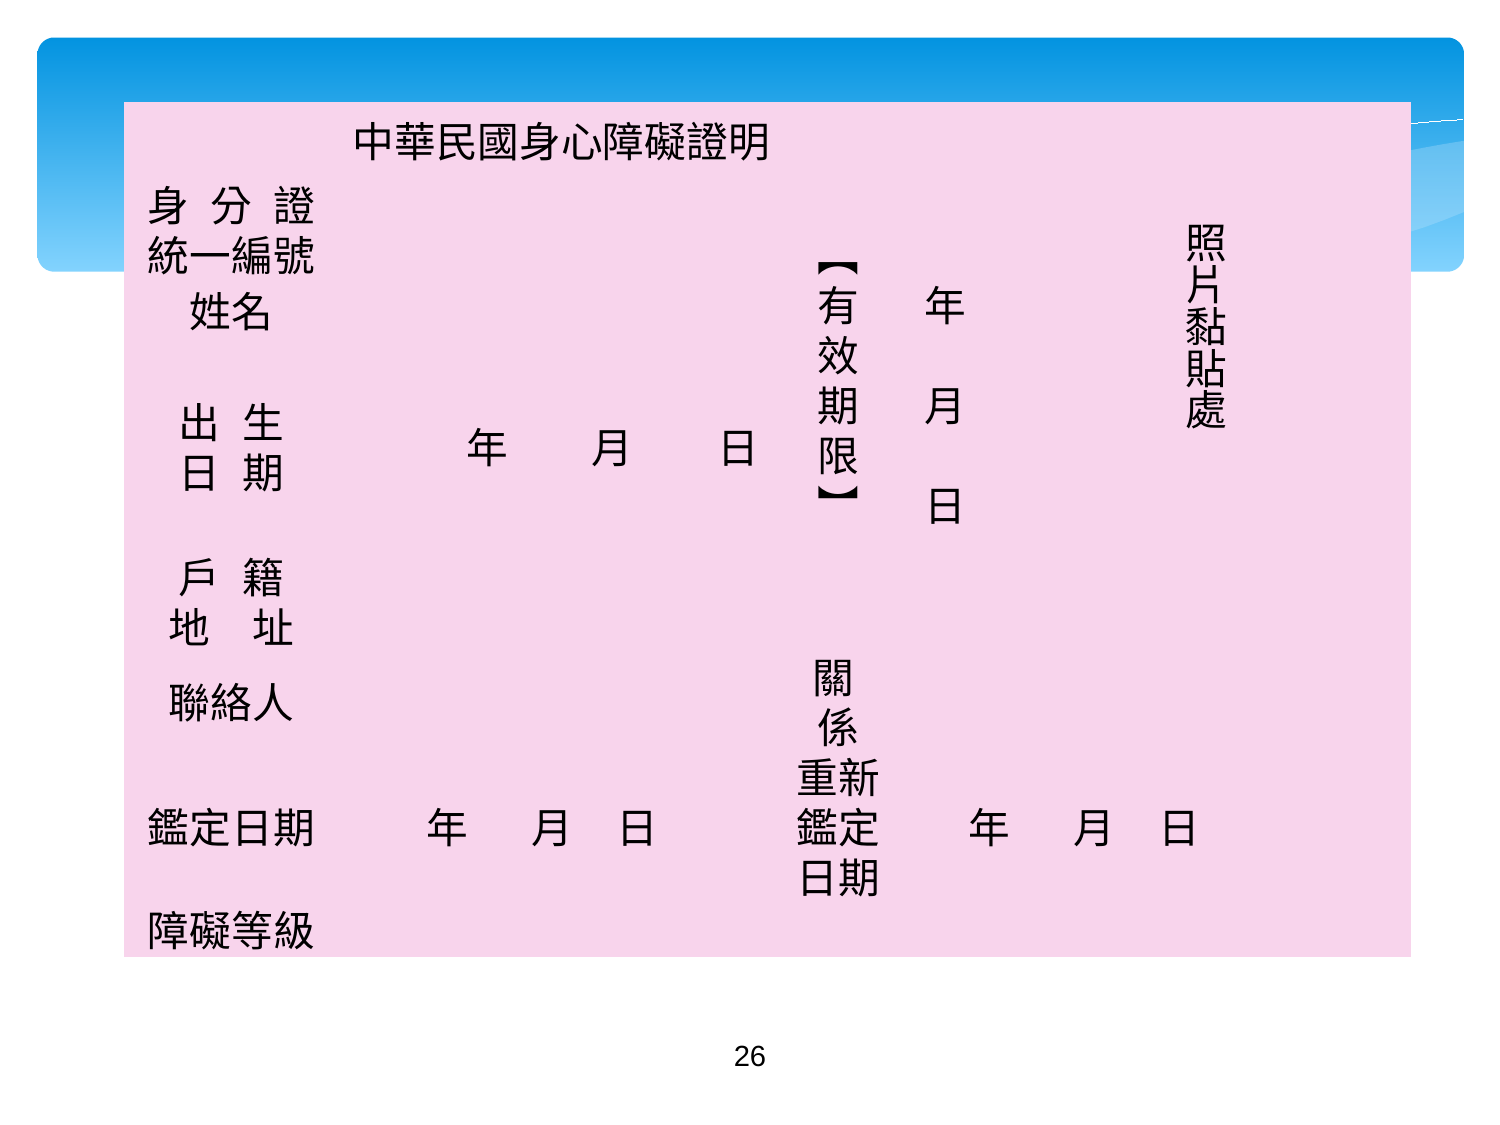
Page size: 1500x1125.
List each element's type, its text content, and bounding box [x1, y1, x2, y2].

table_cell 年 月 日 [339, 752, 785, 902]
table_cell 姓名 [124, 279, 339, 343]
text_box <編號> [654, 1025, 846, 1086]
table_cell 聯絡人 [124, 652, 339, 752]
table_header 照片黏貼處 [998, 102, 1411, 552]
table_cell 身 分 證 統一編號 [124, 179, 339, 279]
table_cell 年 月 日 [892, 179, 998, 552]
table_cell 關 係 [785, 652, 892, 752]
table_cell 障礙等級 [124, 902, 339, 957]
table_cell [339, 652, 785, 752]
table_cell [339, 279, 785, 343]
table_cell 年 月 日 [339, 343, 785, 552]
table_cell [892, 652, 1411, 752]
table_cell 年 月 日 [892, 752, 1411, 902]
table_cell ︻ 有 效 期 限 ︼ [785, 179, 892, 552]
table_cell 重新鑑定日期 [785, 752, 892, 902]
table_cell 戶 籍 地 址 [124, 552, 339, 652]
table_cell [339, 902, 1411, 957]
table_header 中華民國身心障礙證明 [124, 102, 998, 179]
table_cell 鑑定日期 [124, 752, 339, 902]
table_cell [339, 179, 785, 279]
table_cell 出 生 日 期 [124, 343, 339, 552]
table_cell [339, 552, 1411, 652]
